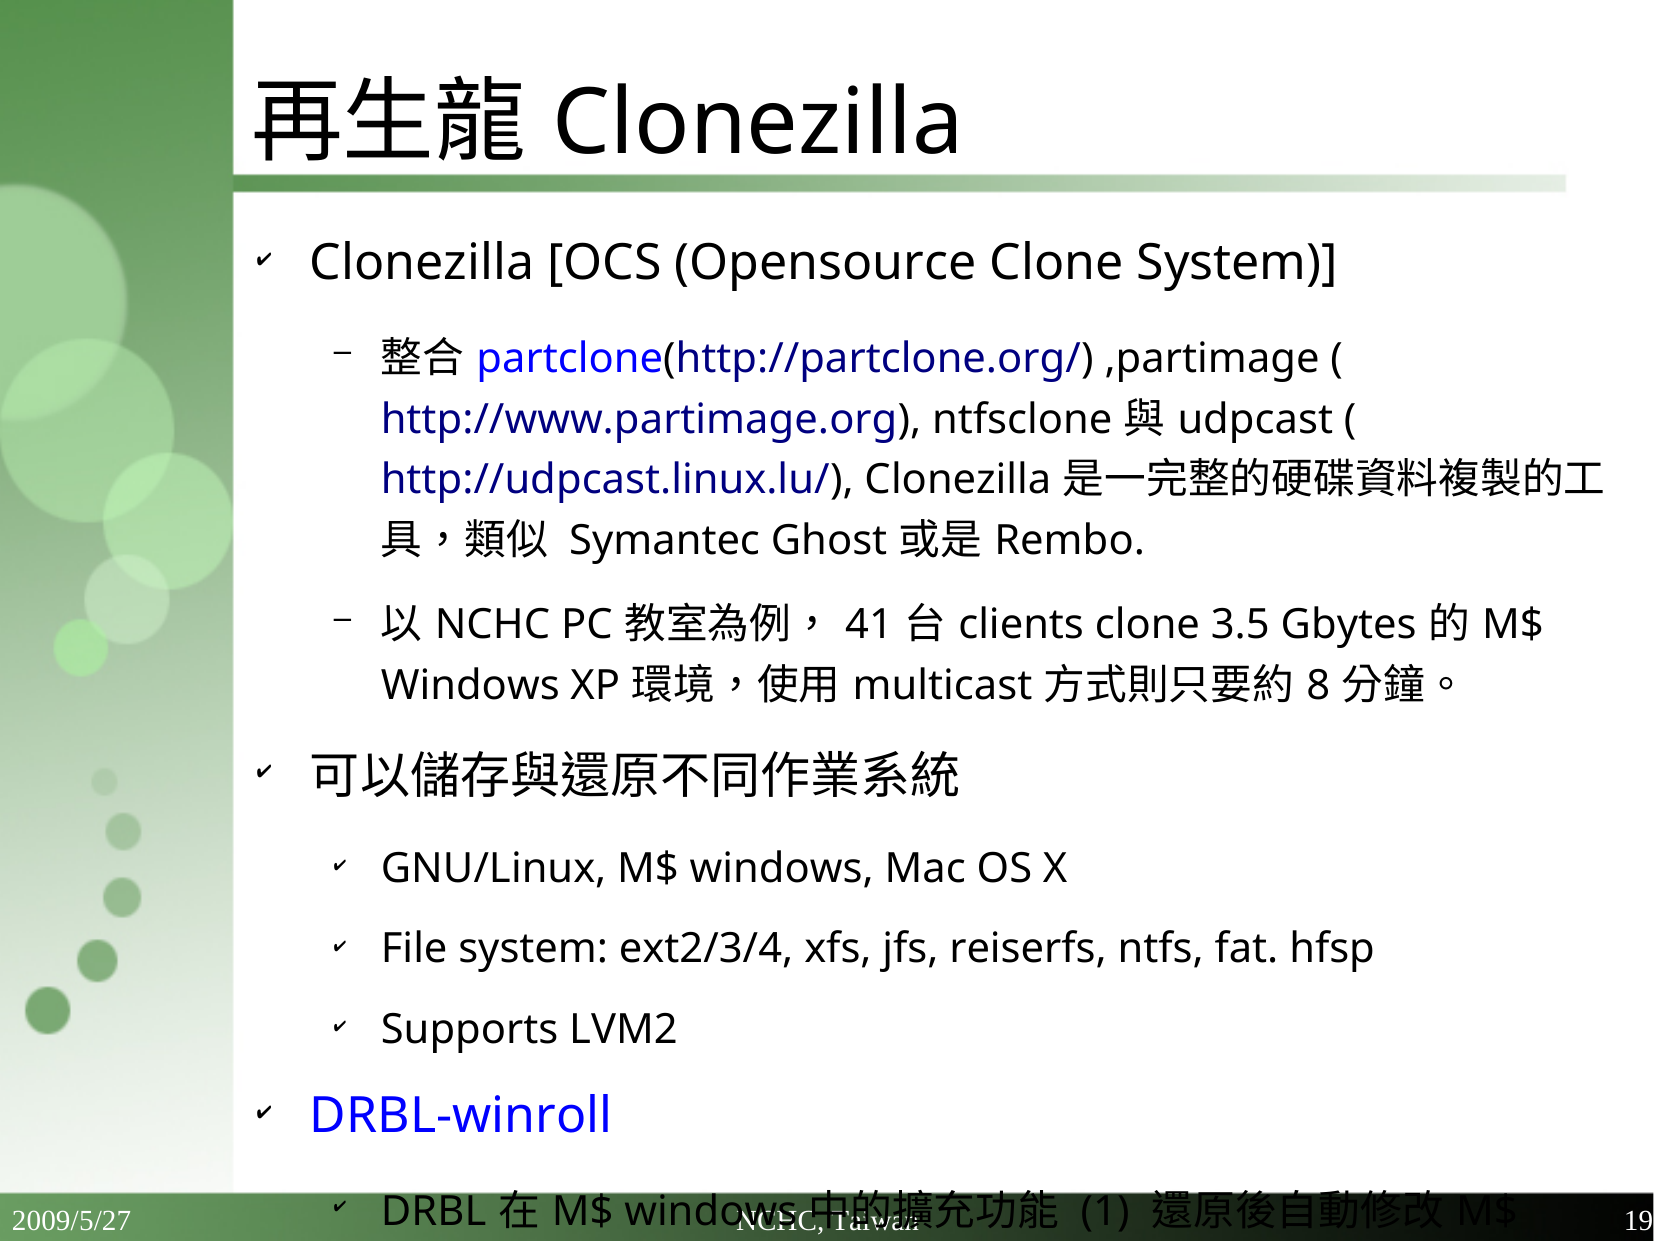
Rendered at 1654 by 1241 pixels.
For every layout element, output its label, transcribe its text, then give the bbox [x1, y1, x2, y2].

list Clonezilla [OCS (Opensource Clone System)] 整合partclone(http://partclone.org/) ,partimage (http://www.partimage.org), ntfsclone與udpcast (http://udpcast.linux.lu/), Clonezilla是一完整的硬碟資料複製的工具，類似 Symantec Ghost或是Rembo. 以NCHC PC教室為例，41台clients clone 3.5 Gbytes的M$ Windows XP環境，使用multicast方式則只要約8分鐘。 可以儲存與還原不同作業系統 GNU/Linux, M$ windows, Mac OS X File system: ext2/3/4, xfs, jfs, reiserfs, ntfs, fat. hfsp Supports LVM2 DRBL-winroll DRBL在M$ windows中的擴充功能 (1) 還原後自動修改M$ Windows的機器名稱, SID, 群組 (2) 接受來至DRBL server的指令 [224, 218, 1654, 1119]
picture [386, 1119, 402, 1128]
picture [563, 1119, 579, 1129]
title 再生龍Clonezilla [236, 41, 1595, 185]
picture [0, 0, 1654, 1241]
picture [318, 1119, 337, 1128]
